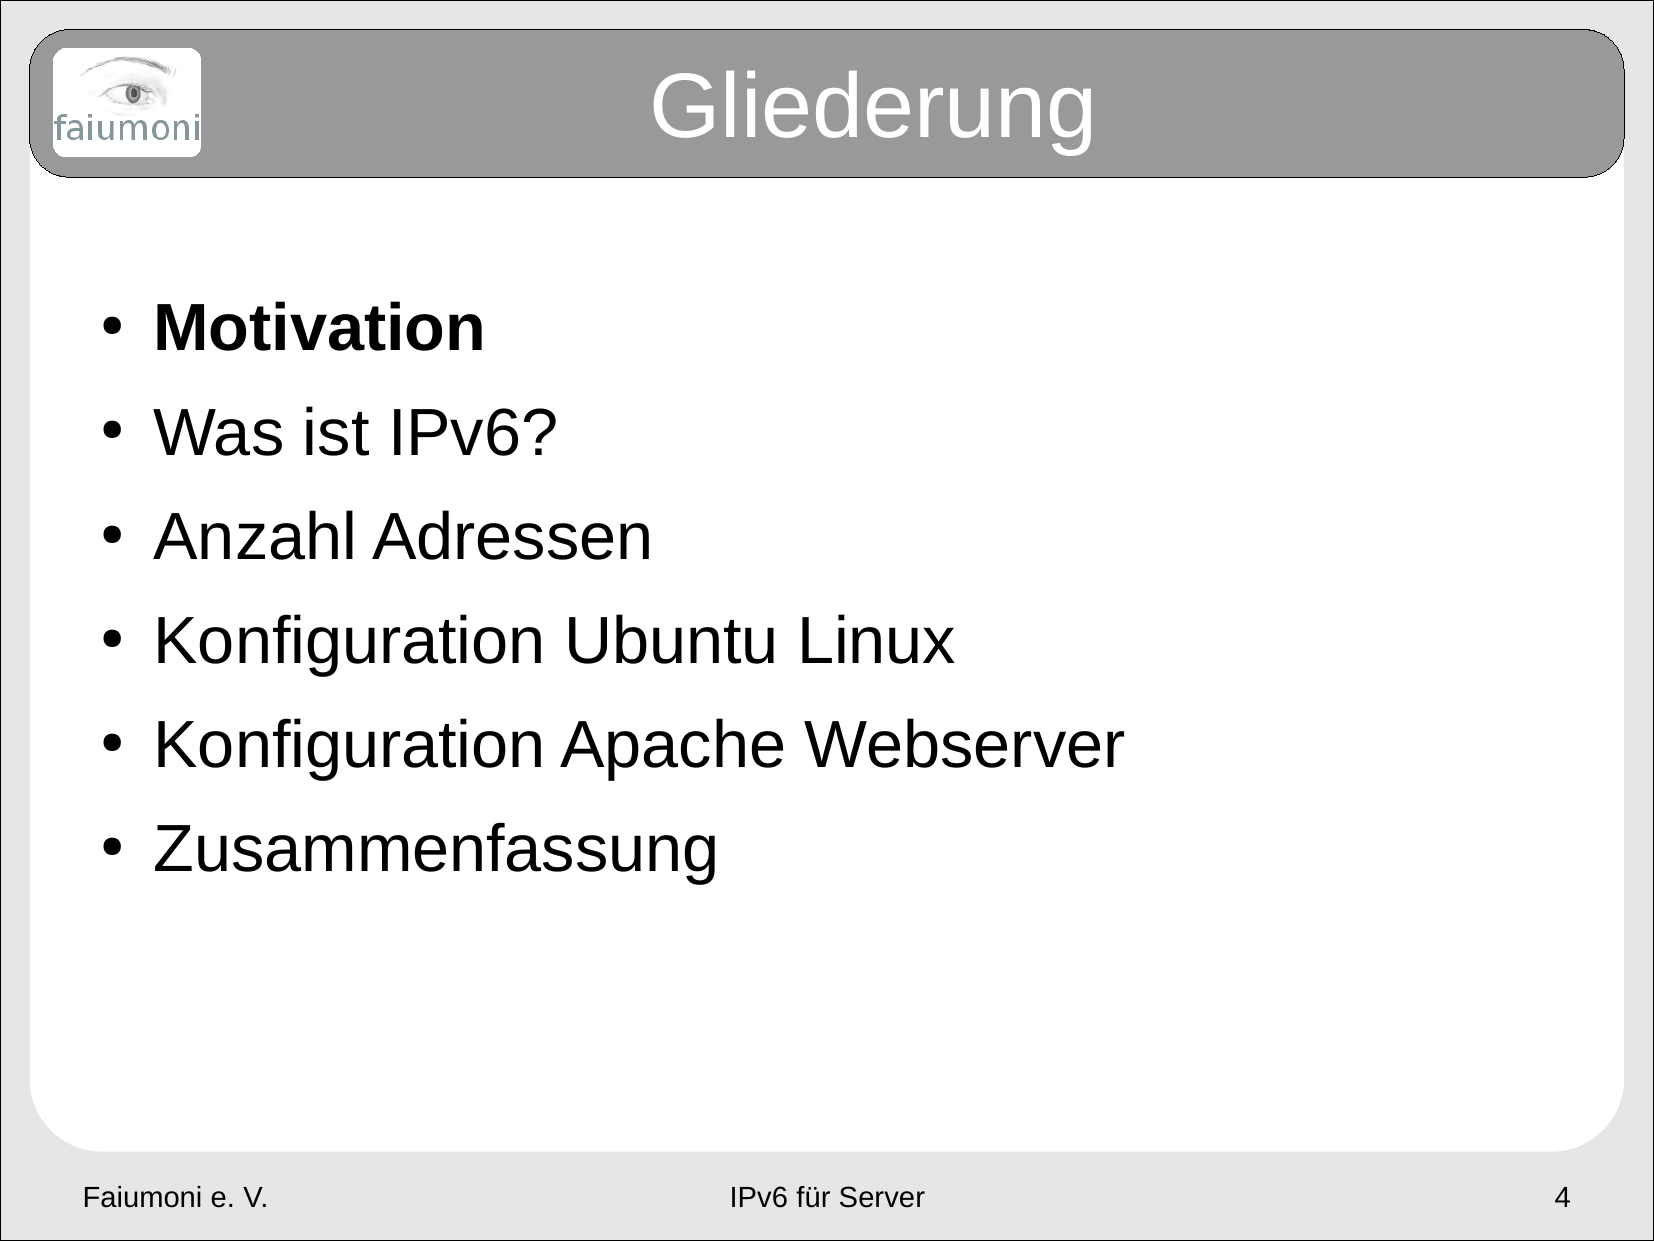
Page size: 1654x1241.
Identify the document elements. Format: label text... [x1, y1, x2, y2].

title Gliederung [129, 2, 1619, 210]
list Motivation Was ist IPv6? Anzahl Adressen Konfiguration Ubuntu Linux Konfiguration Apache Webserver Zusammenfassung [82, 290, 1571, 1109]
picture [53, 48, 129, 157]
